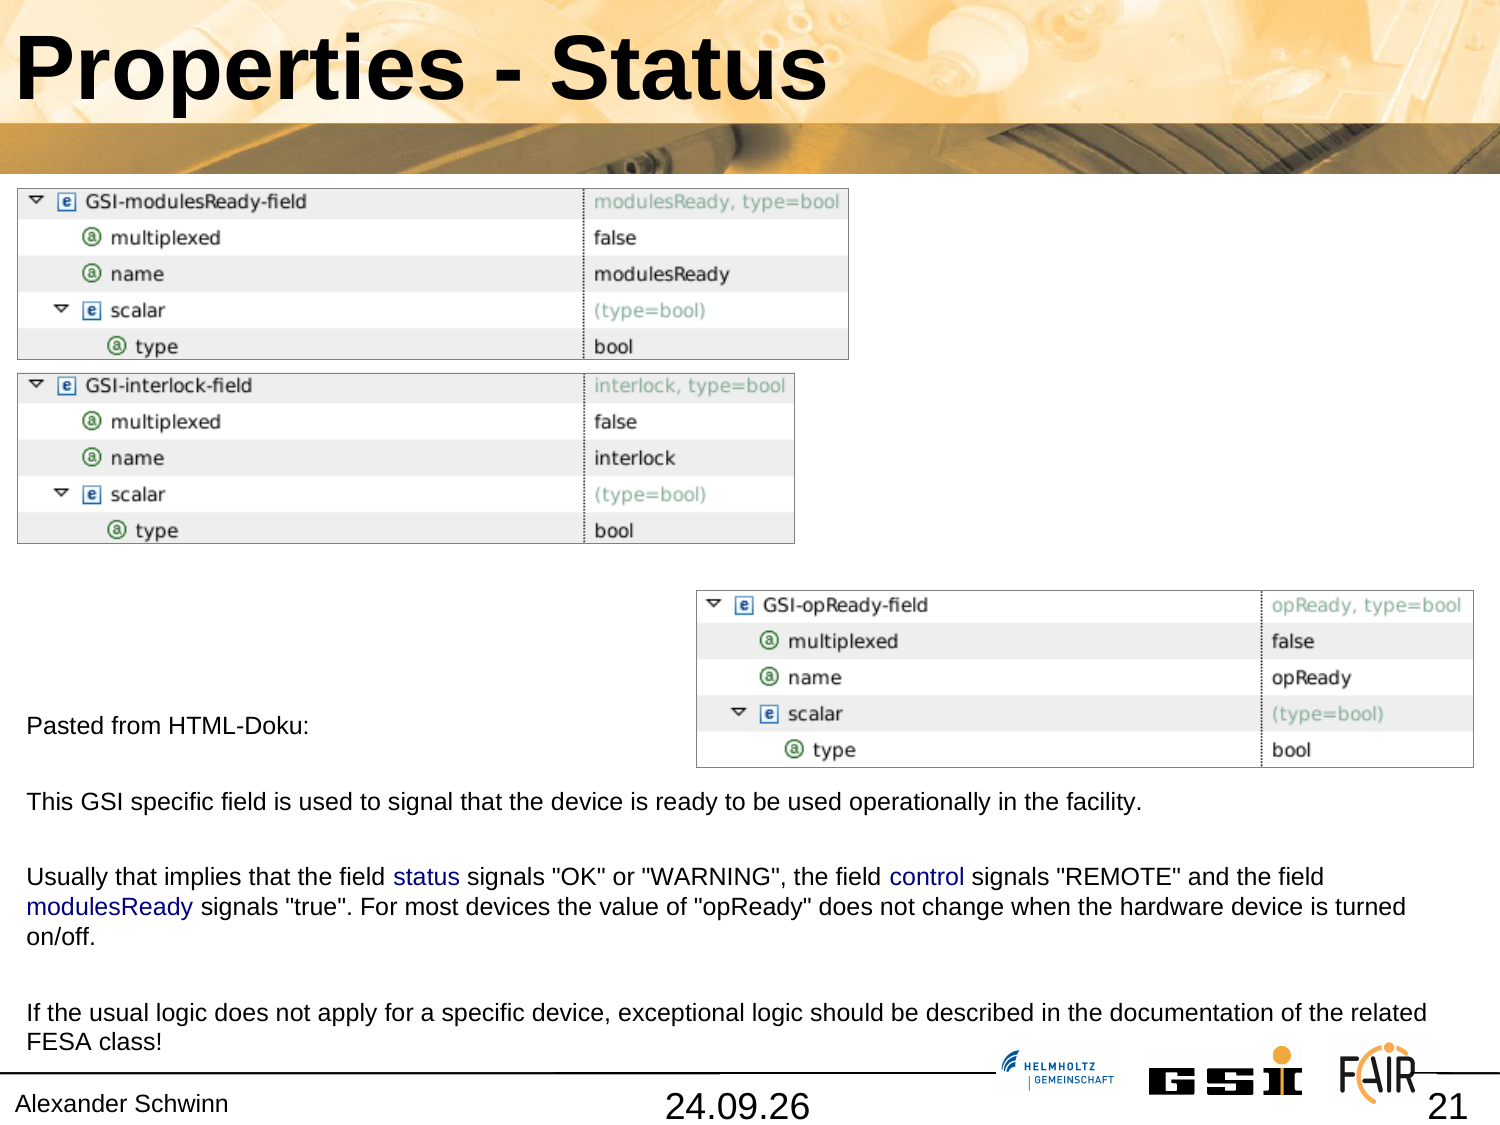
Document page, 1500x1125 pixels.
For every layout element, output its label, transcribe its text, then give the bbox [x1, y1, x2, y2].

picture [17, 372, 795, 544]
picture [996, 1064, 1121, 1095]
title Properties - Status [0, 0, 1500, 126]
picture [0, 126, 1500, 175]
picture [696, 590, 1474, 702]
picture [1149, 1064, 1302, 1095]
picture [17, 188, 849, 360]
text_box Pasted from HTML-Doku: This GSI specific field is used to signal that the device is ready to be used operationally in the facility. Usually that implies that the field status signals "OK" or "WARNING", the field control signals "REMOTE" and the field modulesReady signals "true". For most devices the value of "opReady" does not change when the hardware device is turned on/off. If the usual logic does not apply for a specific device, exceptional logic should be described in the documentation of the related FESA class! [11, 702, 1477, 1064]
picture [1328, 1064, 1439, 1106]
